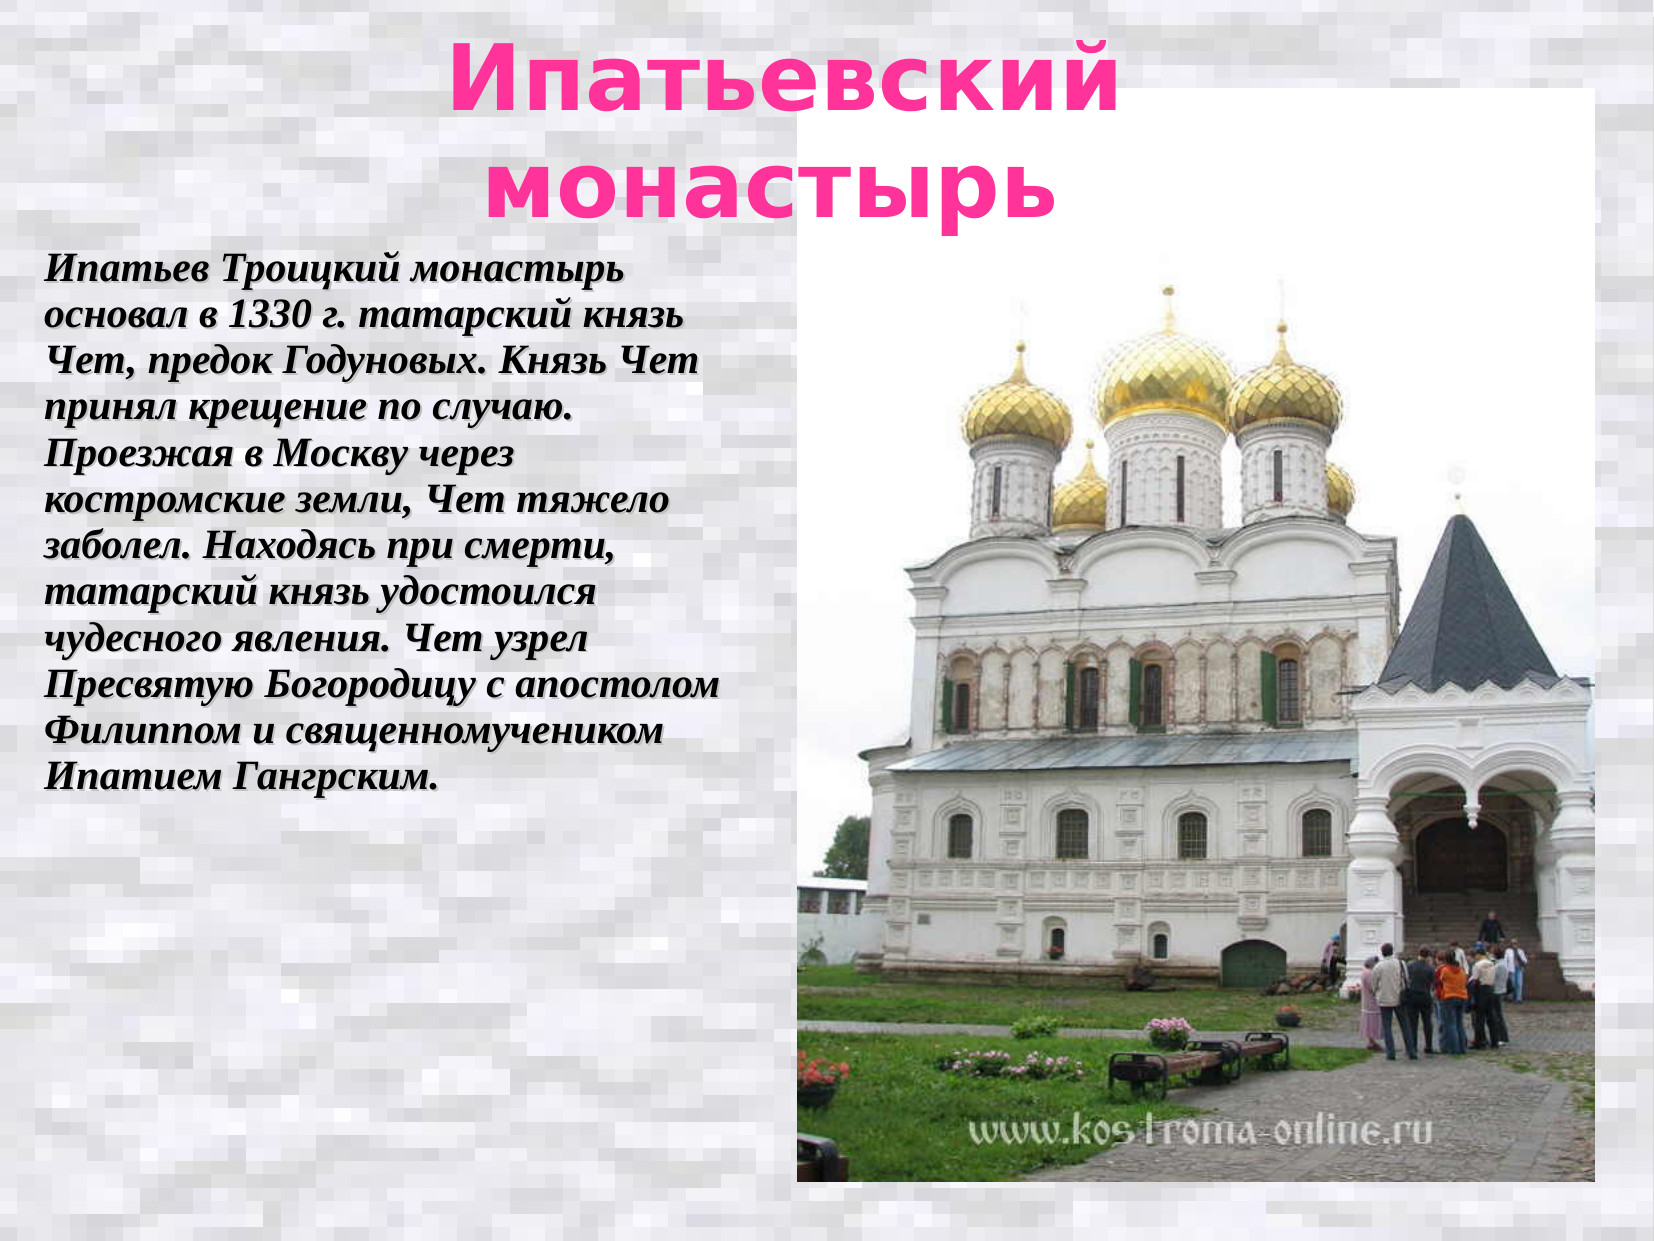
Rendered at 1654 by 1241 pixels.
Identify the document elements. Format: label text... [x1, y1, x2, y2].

text_box Ипатьев Троицкий монастырь основал в 1330 г. татарский князь Чет, предок Годуновых. Князь Чет принял крещение по случаю. Проезжая в Москву через костромские земли, Чет тяжело заболел. Находясь при смерти, татарский князь удостоился чудесного явления. Чет узрел Пресвятую Богородицу с апостолом Филиппом и священномучеником Ипатием Гангрским. [29, 236, 763, 879]
title Ипатьевский монастырь [147, 0, 1423, 265]
picture [0, 0, 1654, 1241]
